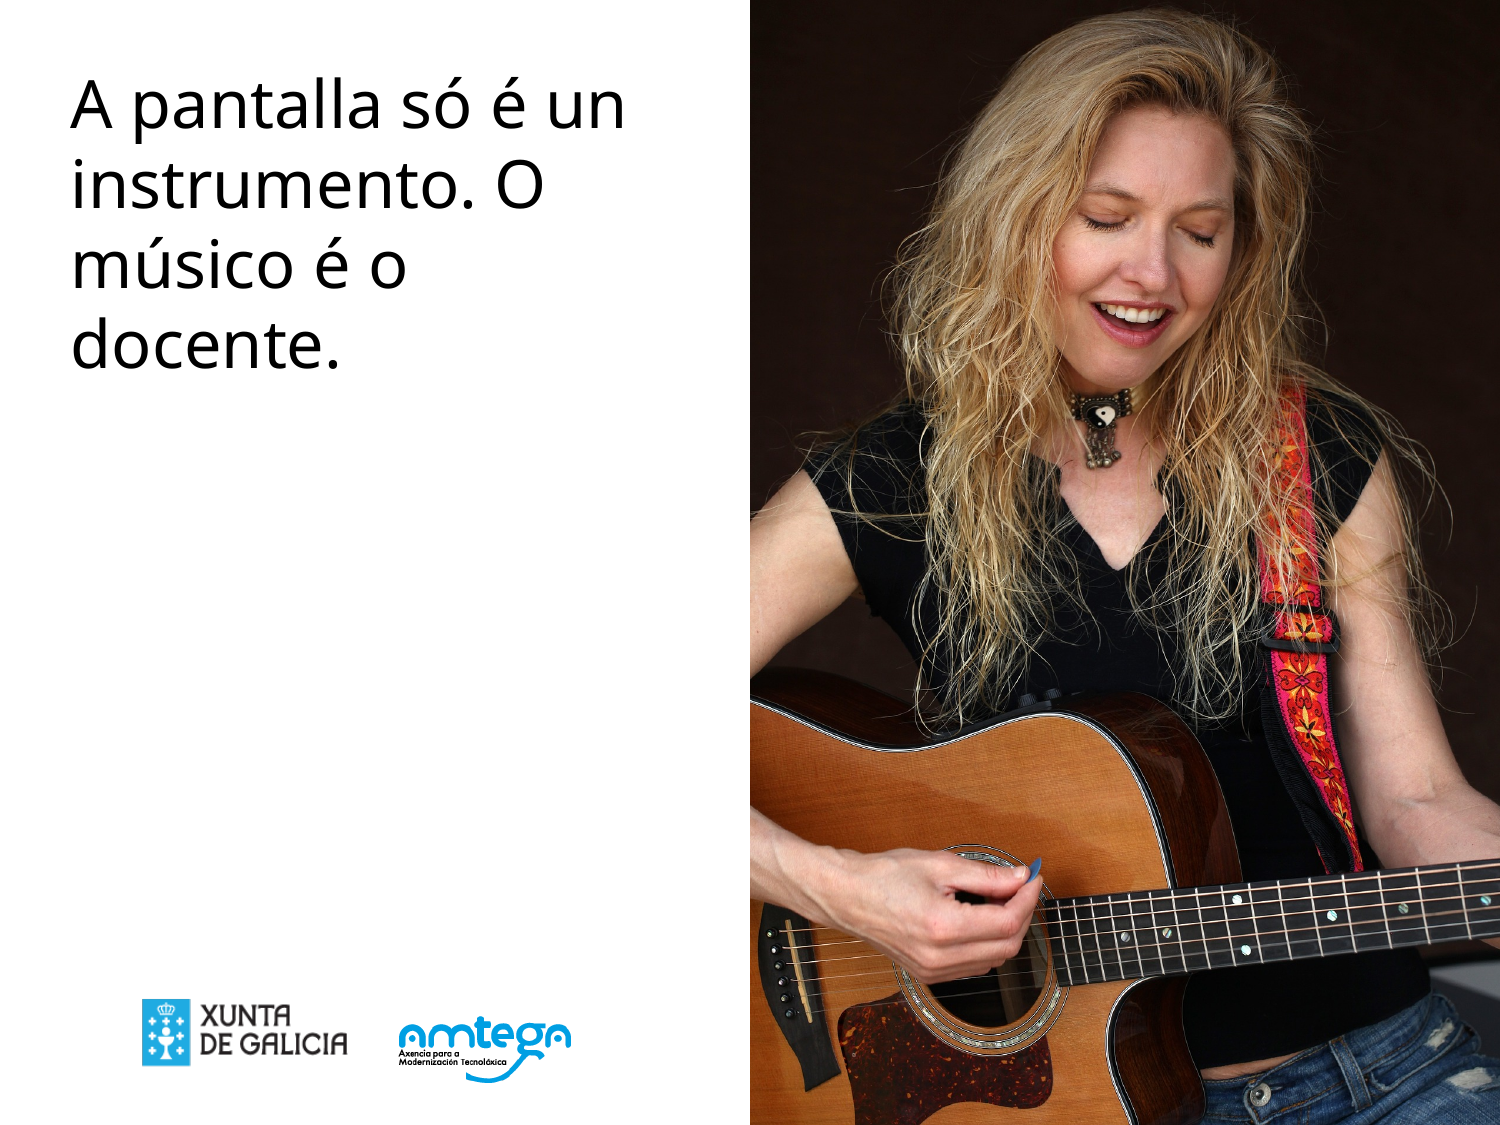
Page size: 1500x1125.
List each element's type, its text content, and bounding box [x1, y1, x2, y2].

picture [750, 0, 1500, 1125]
subtitle A pantalla só é un instrumento. O músico é o docente. [70, 101, 674, 1125]
